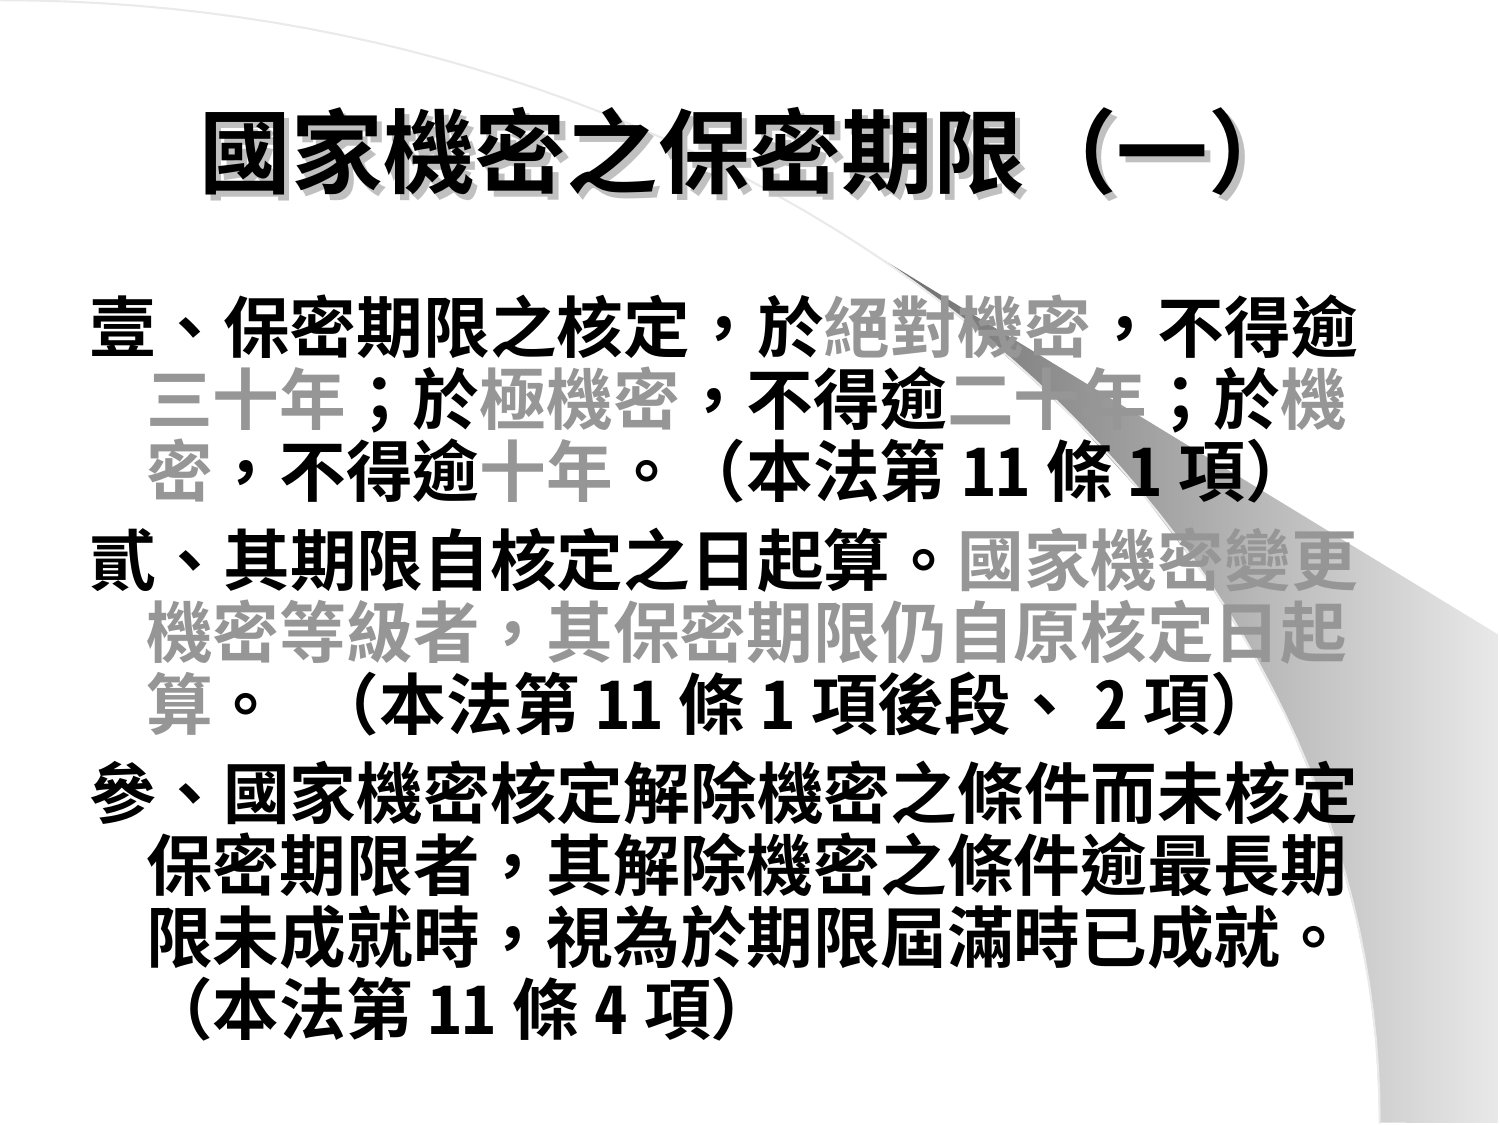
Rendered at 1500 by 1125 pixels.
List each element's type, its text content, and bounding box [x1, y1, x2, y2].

list 壹、保密期限之核定，於絕對機密，不得逾三十年；於極機密，不得逾二十年；於機密，不得逾十年。（本法第11條1項） 貳、其期限自核定之日起算。國家機密變更機密等級者，其保密期限仍自原核定日起算。 （本法第11條1項後段、2項） 參、國家機密核定解除機密之條件而未核定保密期限者，其解除機密之條件逾最長期限未成就時，視為於期限屆滿時已成就。 （本法第11條4項） [75, 287, 1426, 1088]
title 國家機密之保密期限（一） [112, 50, 1388, 250]
